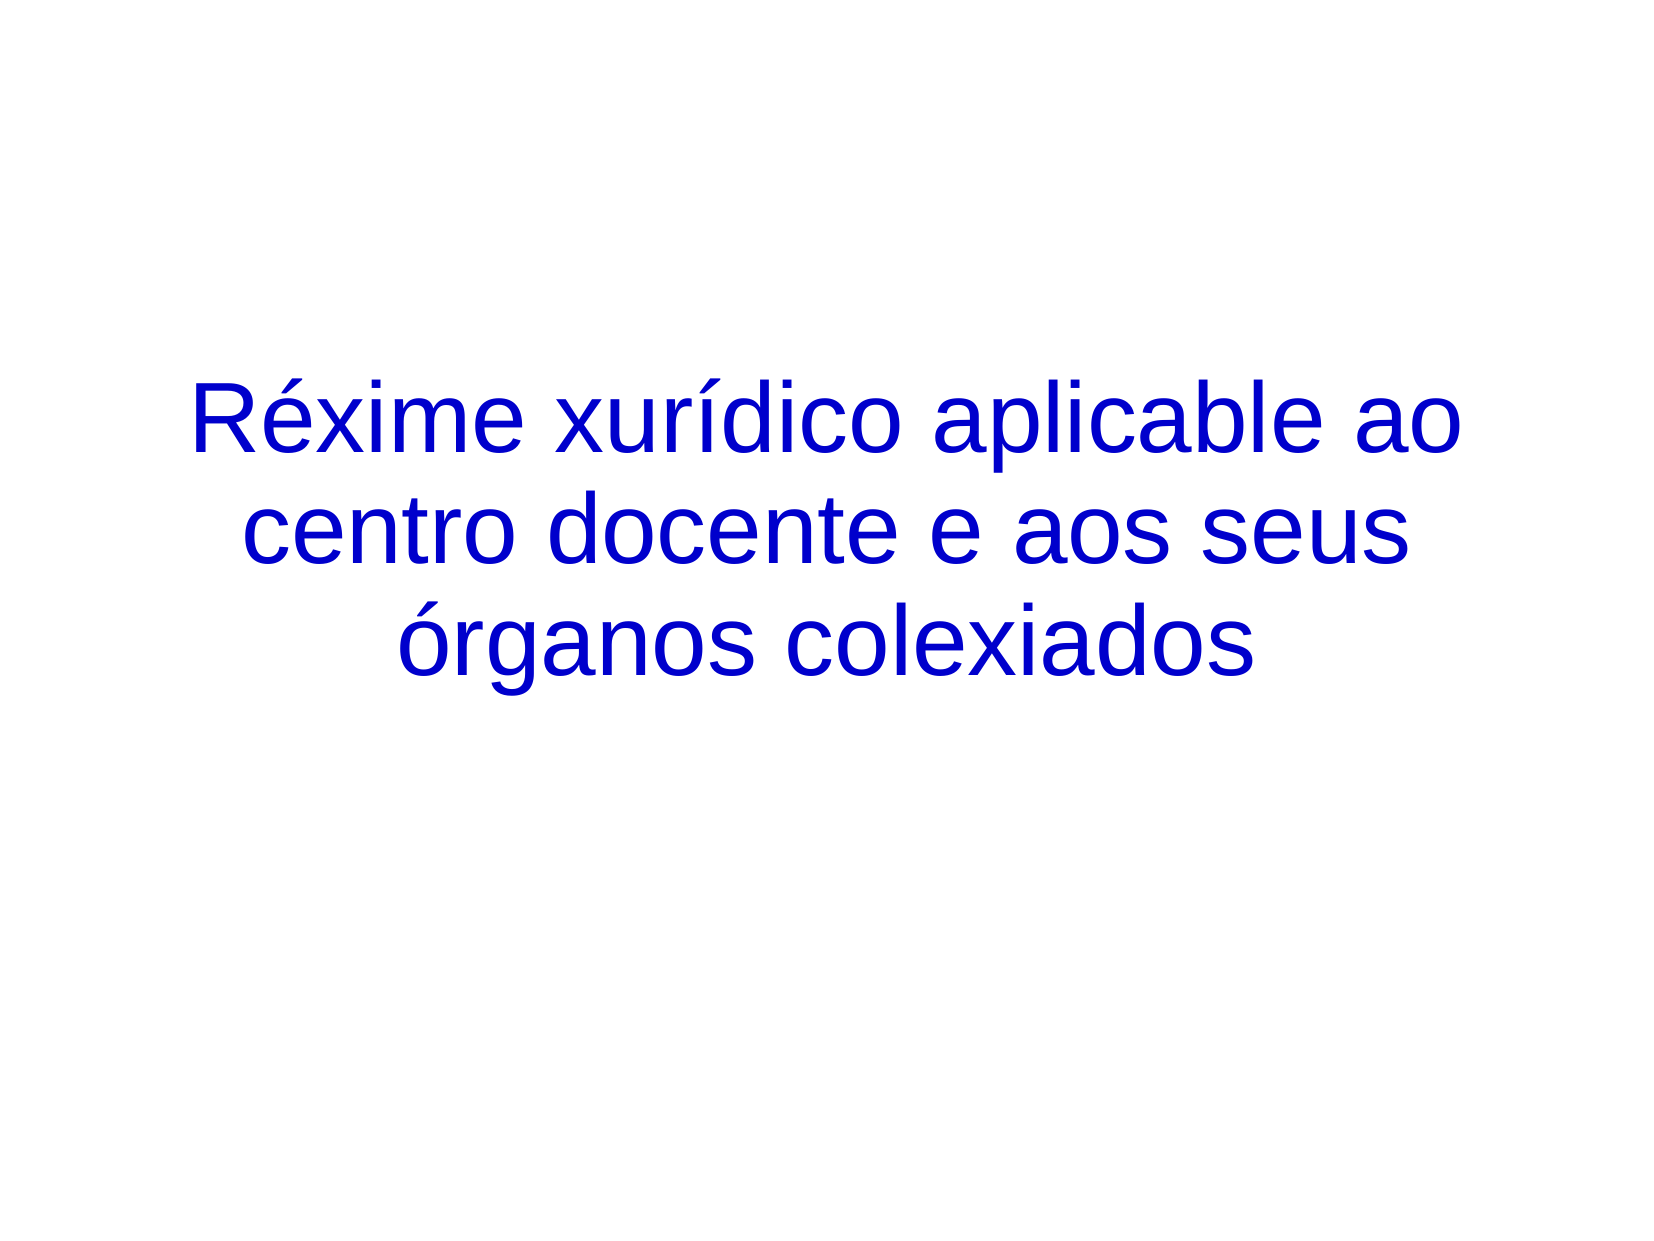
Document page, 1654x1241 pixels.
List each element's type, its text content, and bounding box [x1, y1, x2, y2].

subtitle Réxime xurídico aplicable ao centro docente e aos seus órganos colexiados [82, 49, 1571, 1010]
